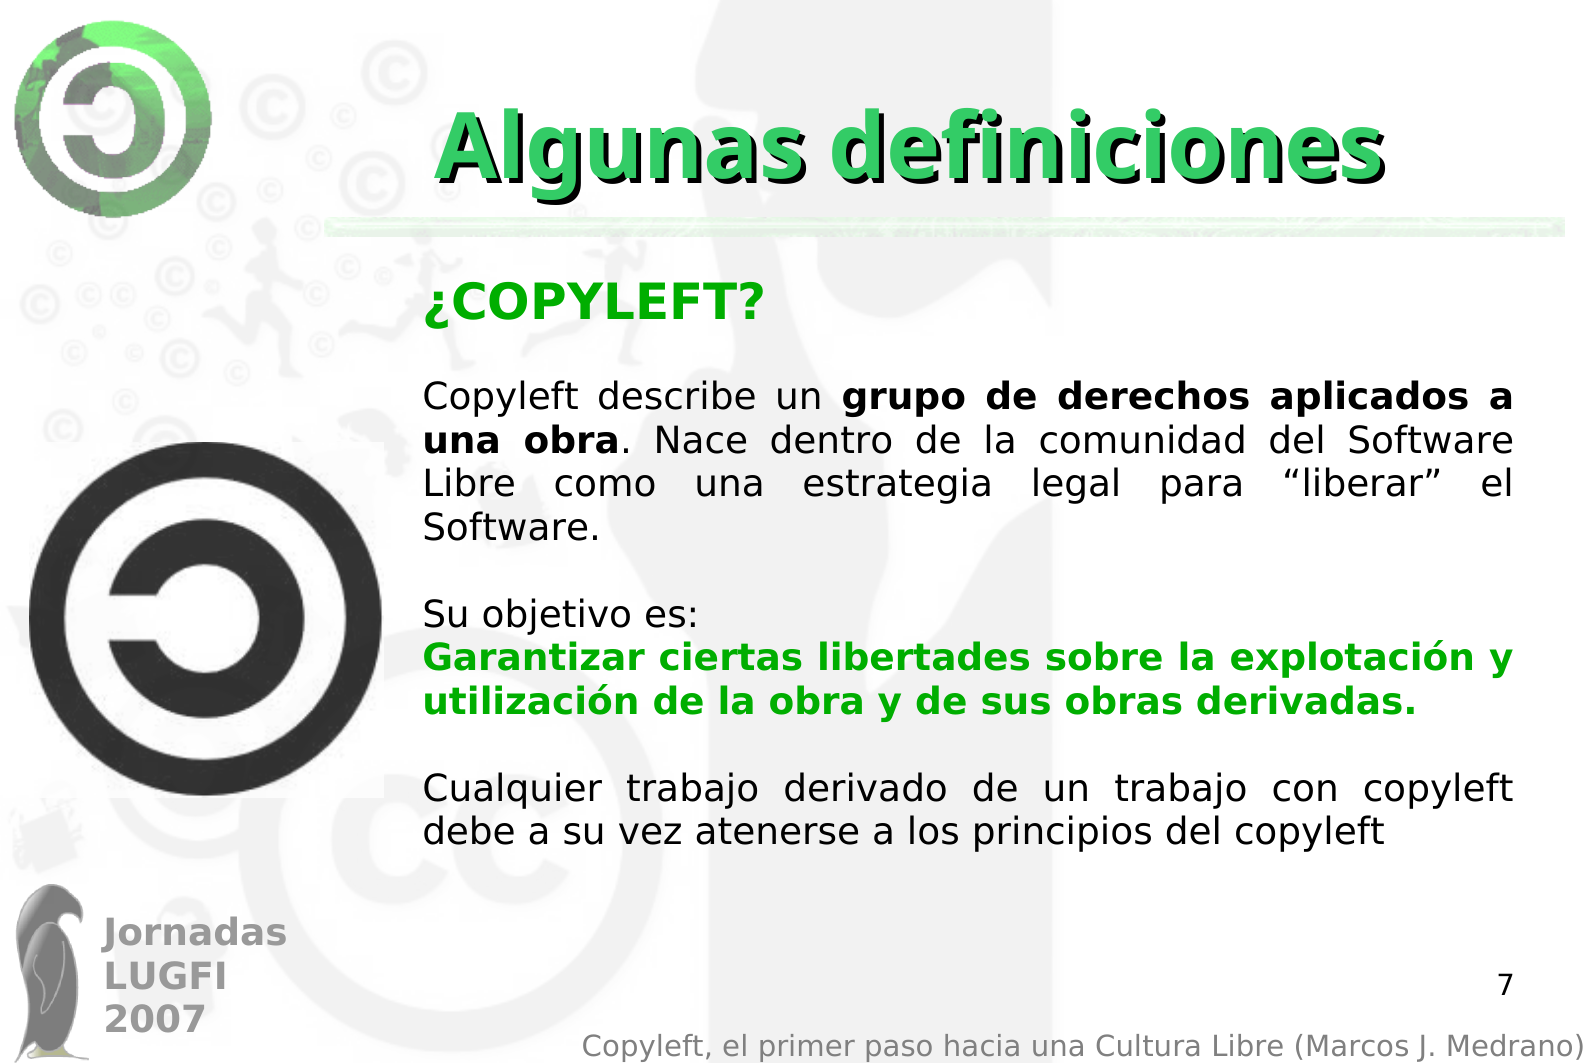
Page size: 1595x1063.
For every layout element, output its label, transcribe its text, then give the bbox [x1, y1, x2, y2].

picture [29, 442, 384, 798]
text_box ¿COPYLEFT? Copyleft describe un grupo de derechos aplicados a una obra. Nace dentro de la comunidad del Software Libre como una estrategia legal para “liberar” el Software. Su objetivo es: Garantizar ciertas libertades sobre la explotación y utilización de la obra y de sus obras derivadas. Cualquier trabajo derivado de un trabajo con copyleft debe a su vez atenerse a los principios del copyleft [407, 265, 1530, 916]
text_box Algunas definiciones [419, 73, 1595, 195]
